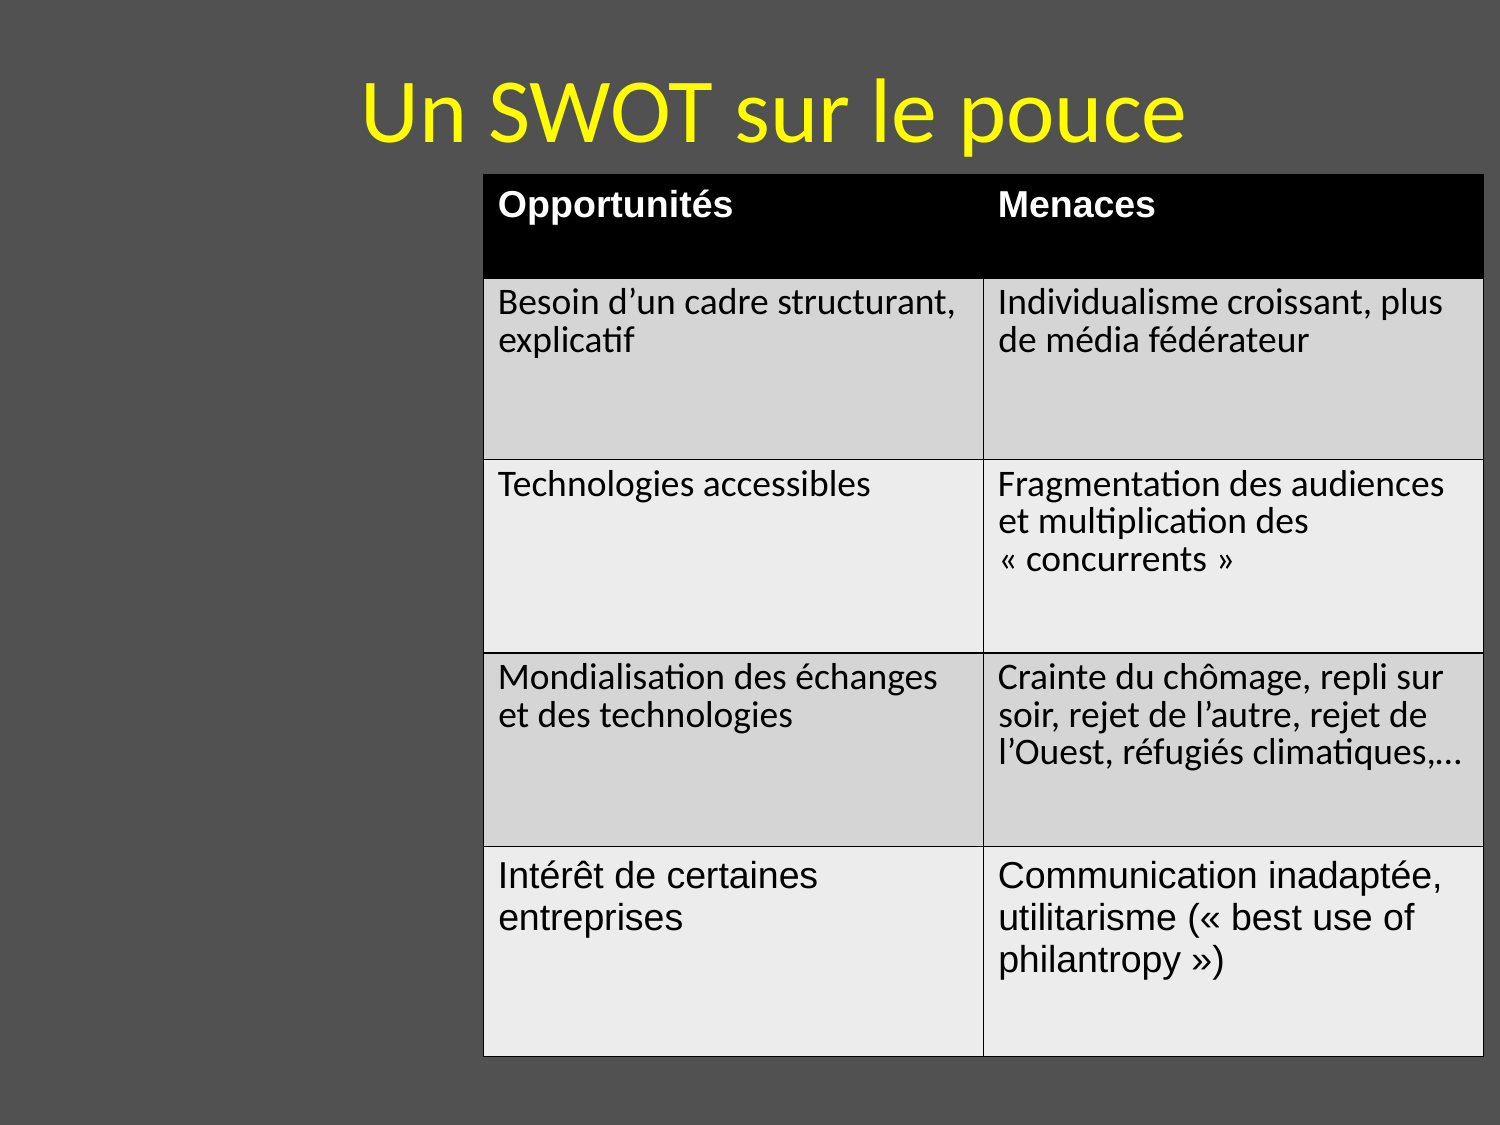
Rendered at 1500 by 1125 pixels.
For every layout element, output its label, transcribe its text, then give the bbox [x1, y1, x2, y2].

table_cell Individualisme croissant, plus de média fédérateur [984, 279, 1483, 459]
table_cell Technologies accessibles [484, 460, 983, 652]
table_cell Mondialisation des échanges et des technologies [484, 654, 983, 846]
table_cell Crainte du chômage, repli sur soir, rejet de l’autre, rejet de l’Ouest, réfugiés climatiques,… [984, 654, 1483, 846]
table_cell Communication inadaptée, utilitarisme (« best use of philantropy ») [984, 847, 1483, 1056]
table_header Opportunités [484, 176, 983, 278]
table_cell Intérêt de certaines entreprises [484, 847, 983, 1056]
table_header Menaces [984, 176, 1483, 278]
table_cell Besoin d’un cadre structurant, explicatif [484, 279, 983, 459]
title Un SWOT sur le pouce [137, 0, 1413, 213]
table_cell Fragmentation des audiences et multiplication des « concurrents » [984, 460, 1483, 652]
